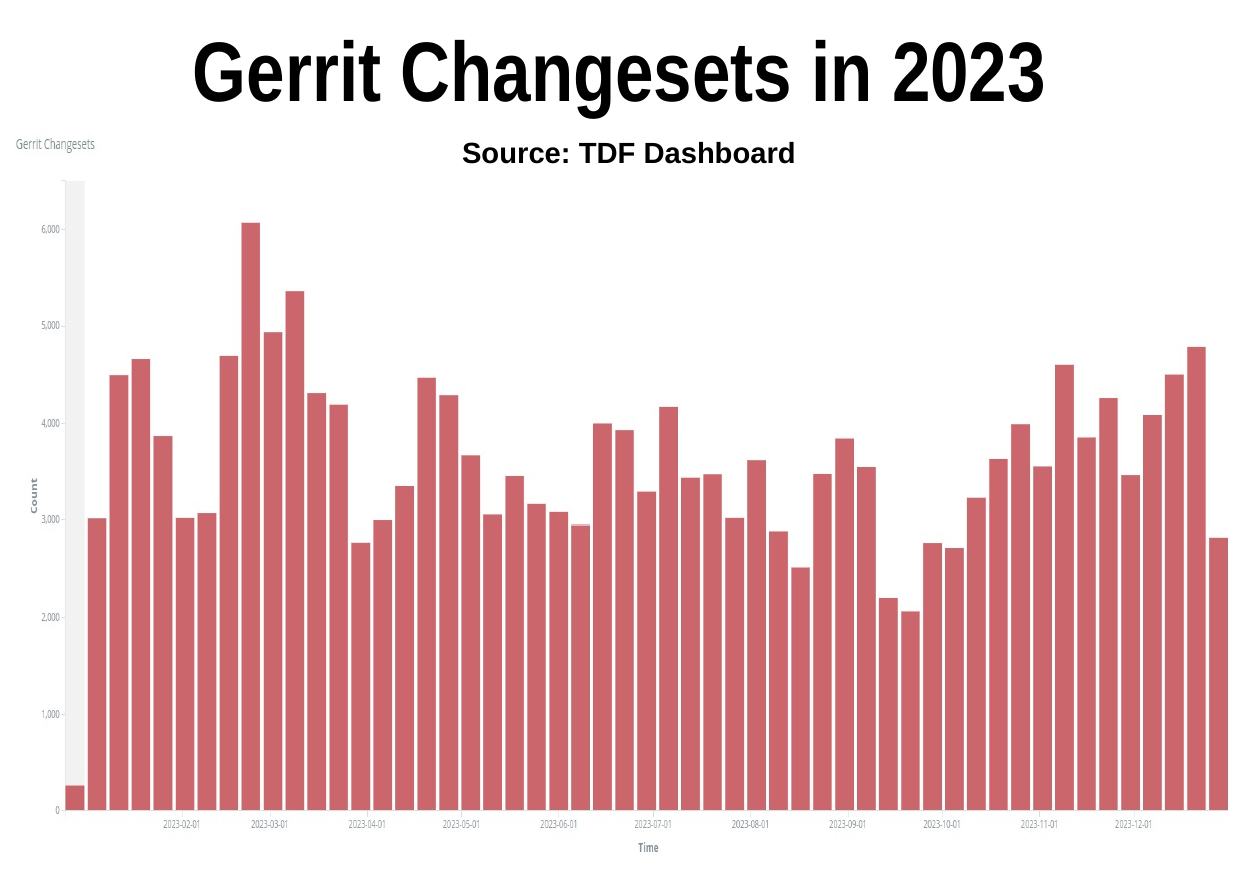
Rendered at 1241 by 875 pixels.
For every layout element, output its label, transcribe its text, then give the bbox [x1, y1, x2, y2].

title Gerrit Changesets in 2023 [11, 12, 1229, 131]
picture [11, 131, 1229, 863]
text_box Source: TDF Dashboard [447, 130, 812, 184]
